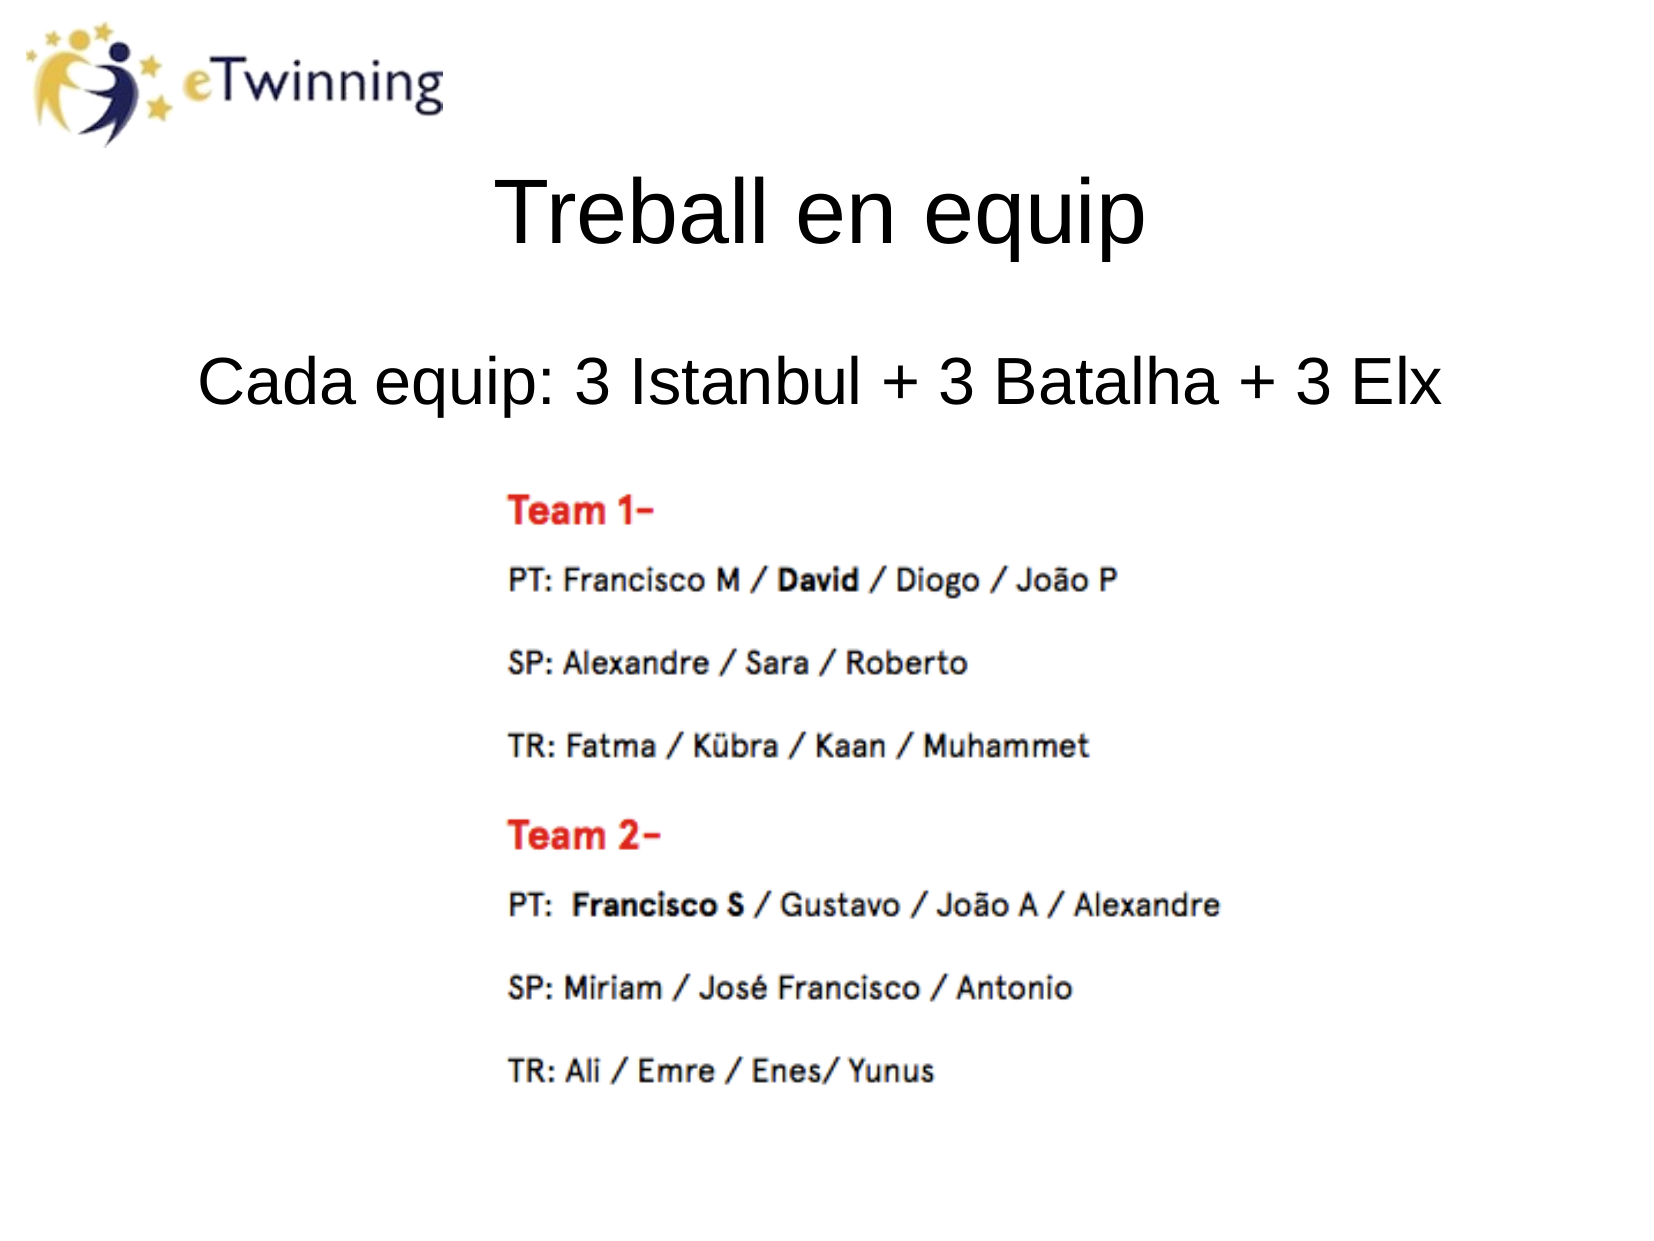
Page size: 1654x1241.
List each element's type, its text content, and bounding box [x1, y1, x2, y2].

picture [26, 20, 443, 148]
subtitle Cada equip: 3 Istanbul + 3 Batalha + 3 Elx [76, 319, 1565, 443]
title Treball en equip [76, 127, 1565, 296]
picture [495, 472, 1270, 1123]
